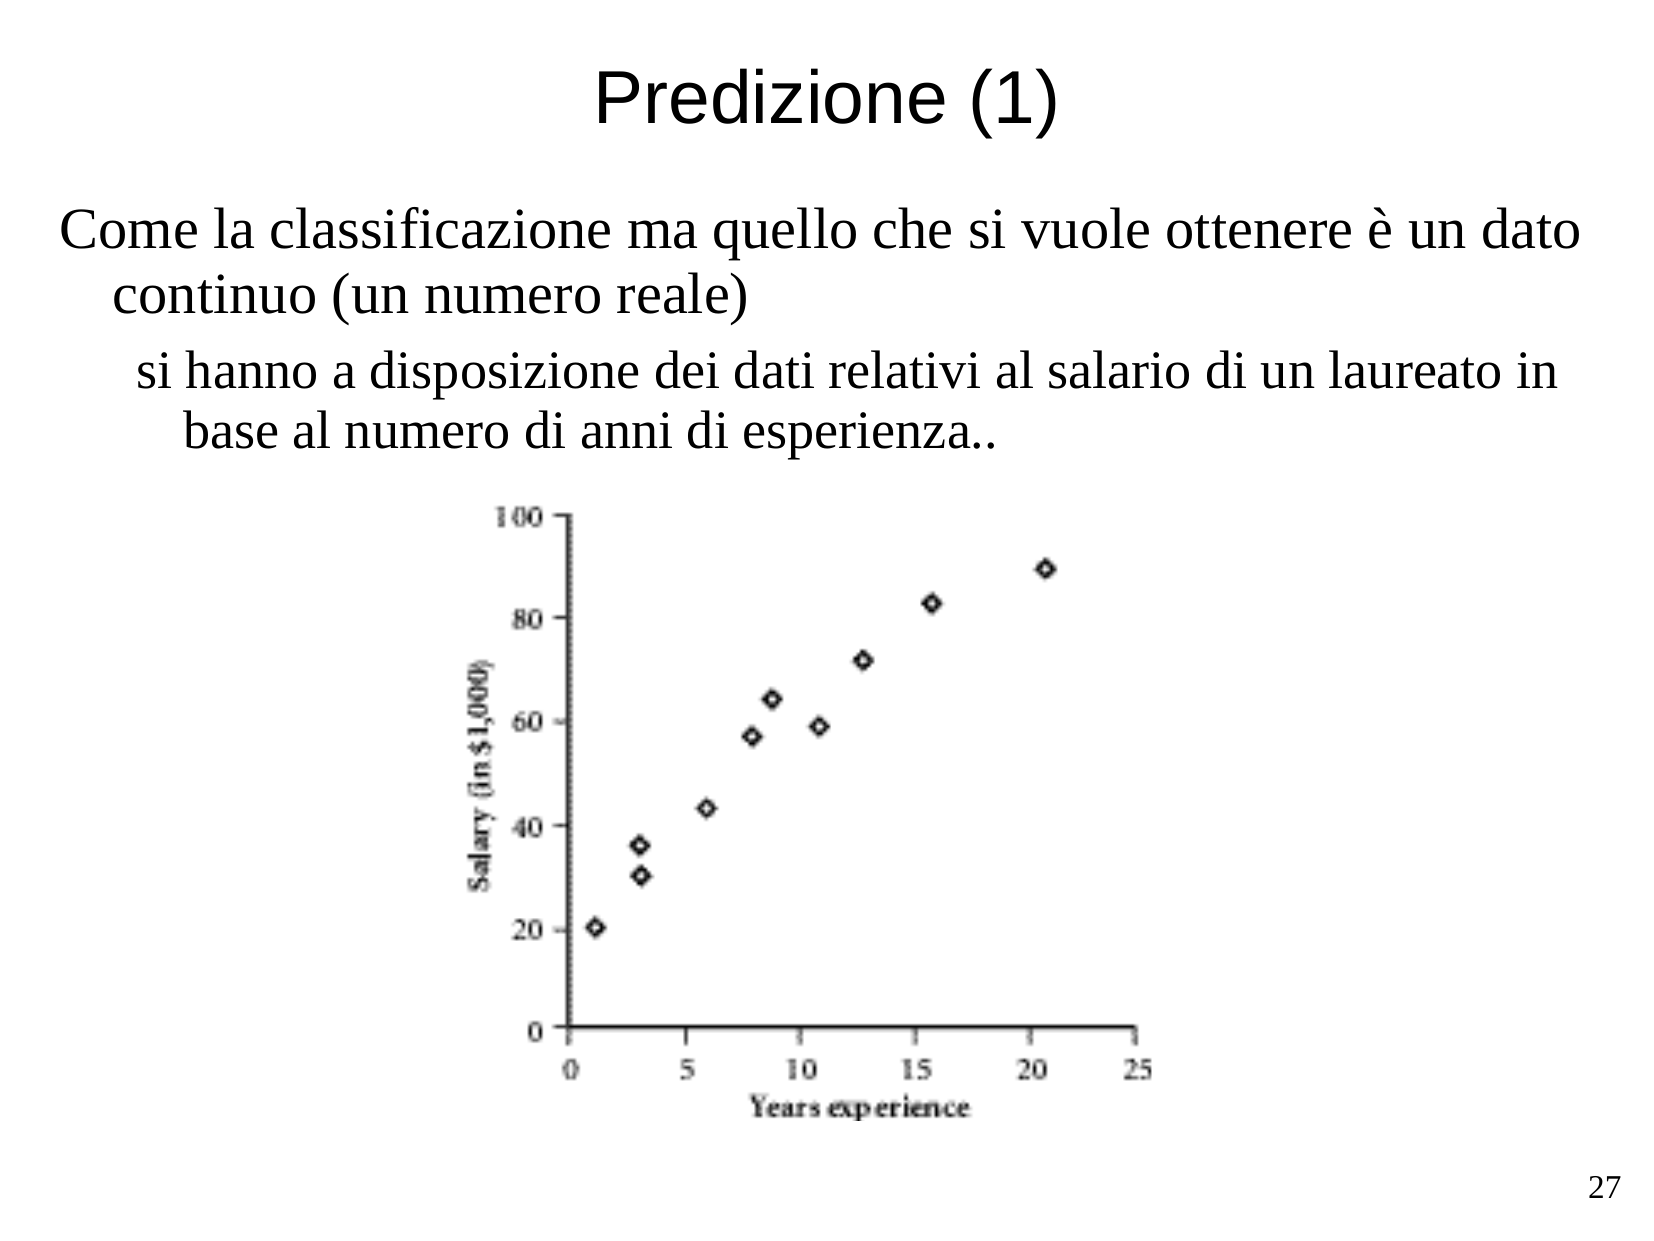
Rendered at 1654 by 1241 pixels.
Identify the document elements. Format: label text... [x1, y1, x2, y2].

title Predizione (1) [37, 30, 1617, 166]
list Come la classificazione ma quello che si vuole ottenere è un dato continuo (un numero reale) si hanno a disposizione dei dati relativi al salario di un laureato in base al numero di anni di esperienza.. [42, 196, 1612, 1187]
picture [462, 502, 1152, 1121]
